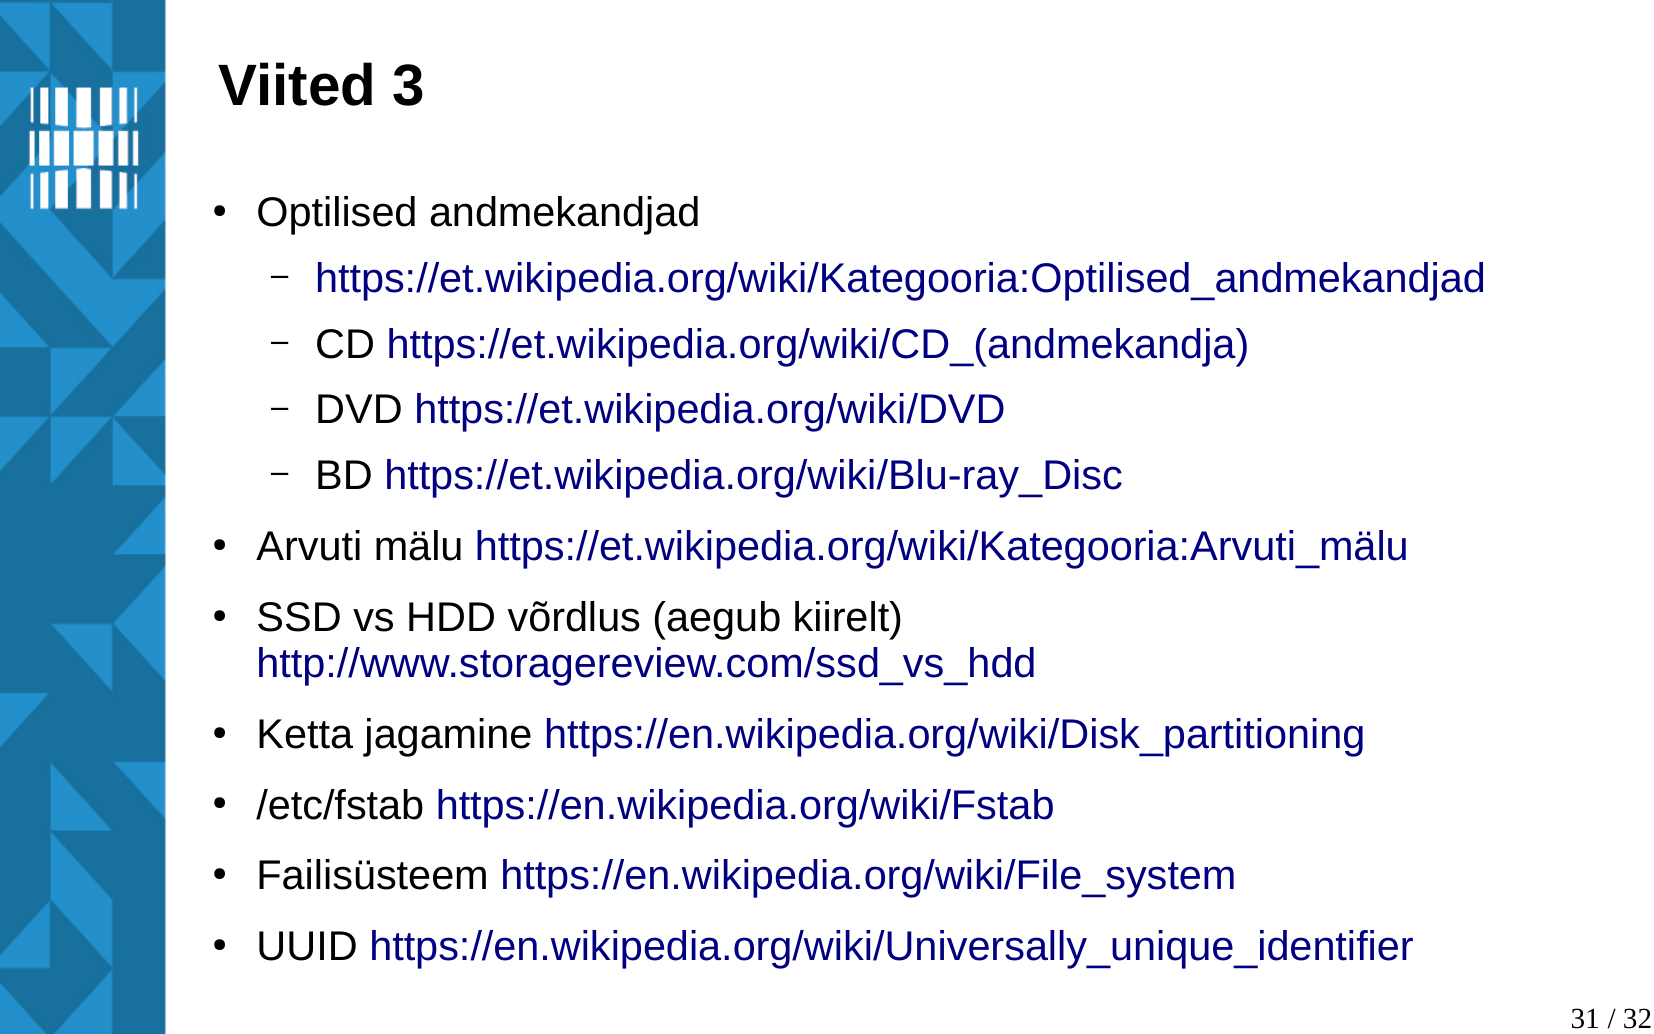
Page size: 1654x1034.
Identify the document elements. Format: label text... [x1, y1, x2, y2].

list Optilised andmekandjad https://et.wikipedia.org/wiki/Kategooria:Optilised_andmekandjad CD https://et.wikipedia.org/wiki/CD_(andmekandja) DVD https://et.wikipedia.org/wiki/DVD BD https://et.wikipedia.org/wiki/Blu-ray_Disc Arvuti mälu https://et.wikipedia.org/wiki/Kategooria:Arvuti_mälu SSD vs HDD võrdlus (aegub kiirelt) http://www.storagereview.com/ssd_vs_hdd Ketta jagamine https://en.wikipedia.org/wiki/Disk_partitioning /etc/fstab https://en.wikipedia.org/wiki/Fstab Failisüsteem https://en.wikipedia.org/wiki/File_system UUID https://en.wikipedia.org/wiki/Universally_unique_identifier [197, 188, 1607, 981]
title Viited 3 [218, 34, 1317, 137]
